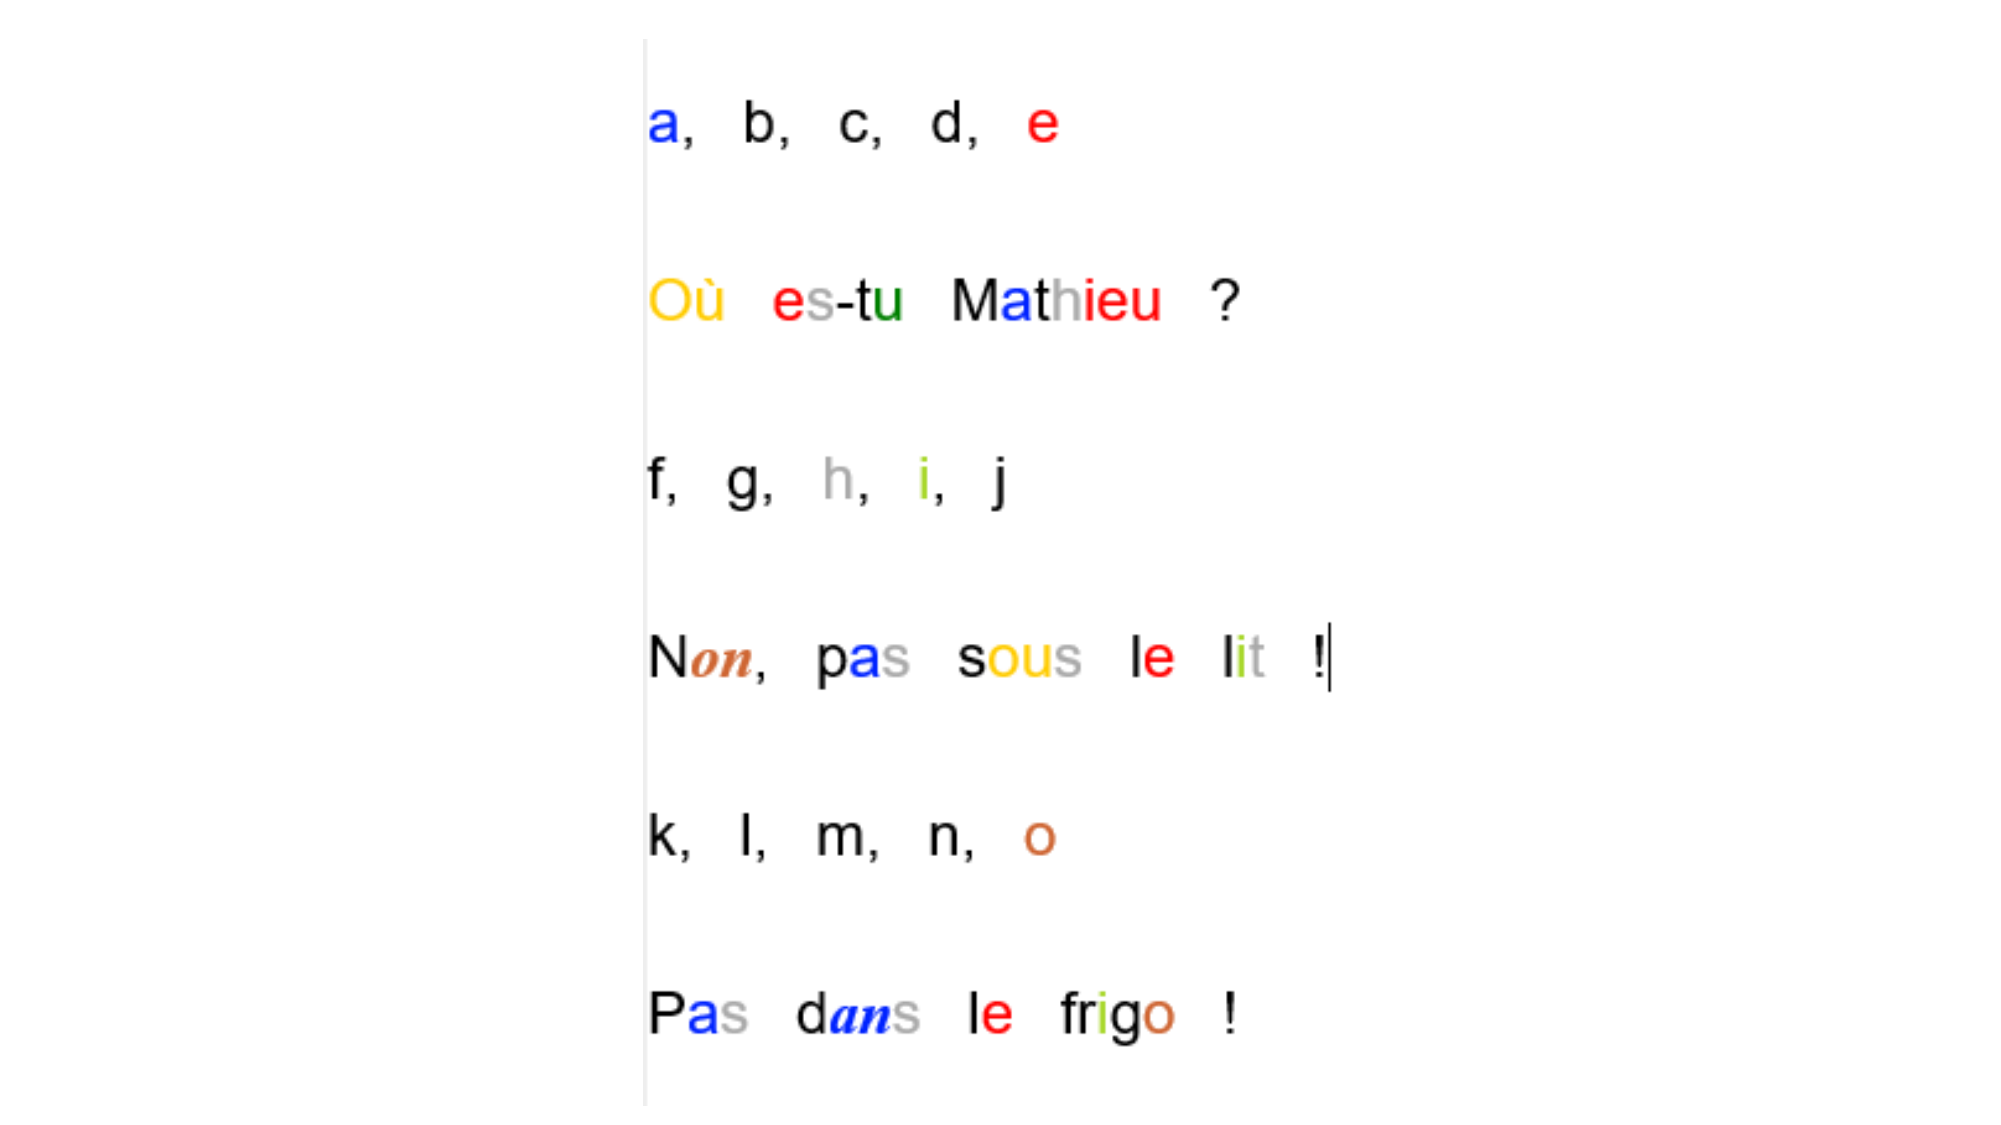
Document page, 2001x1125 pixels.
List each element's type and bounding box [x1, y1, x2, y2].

picture [643, 39, 1500, 1106]
